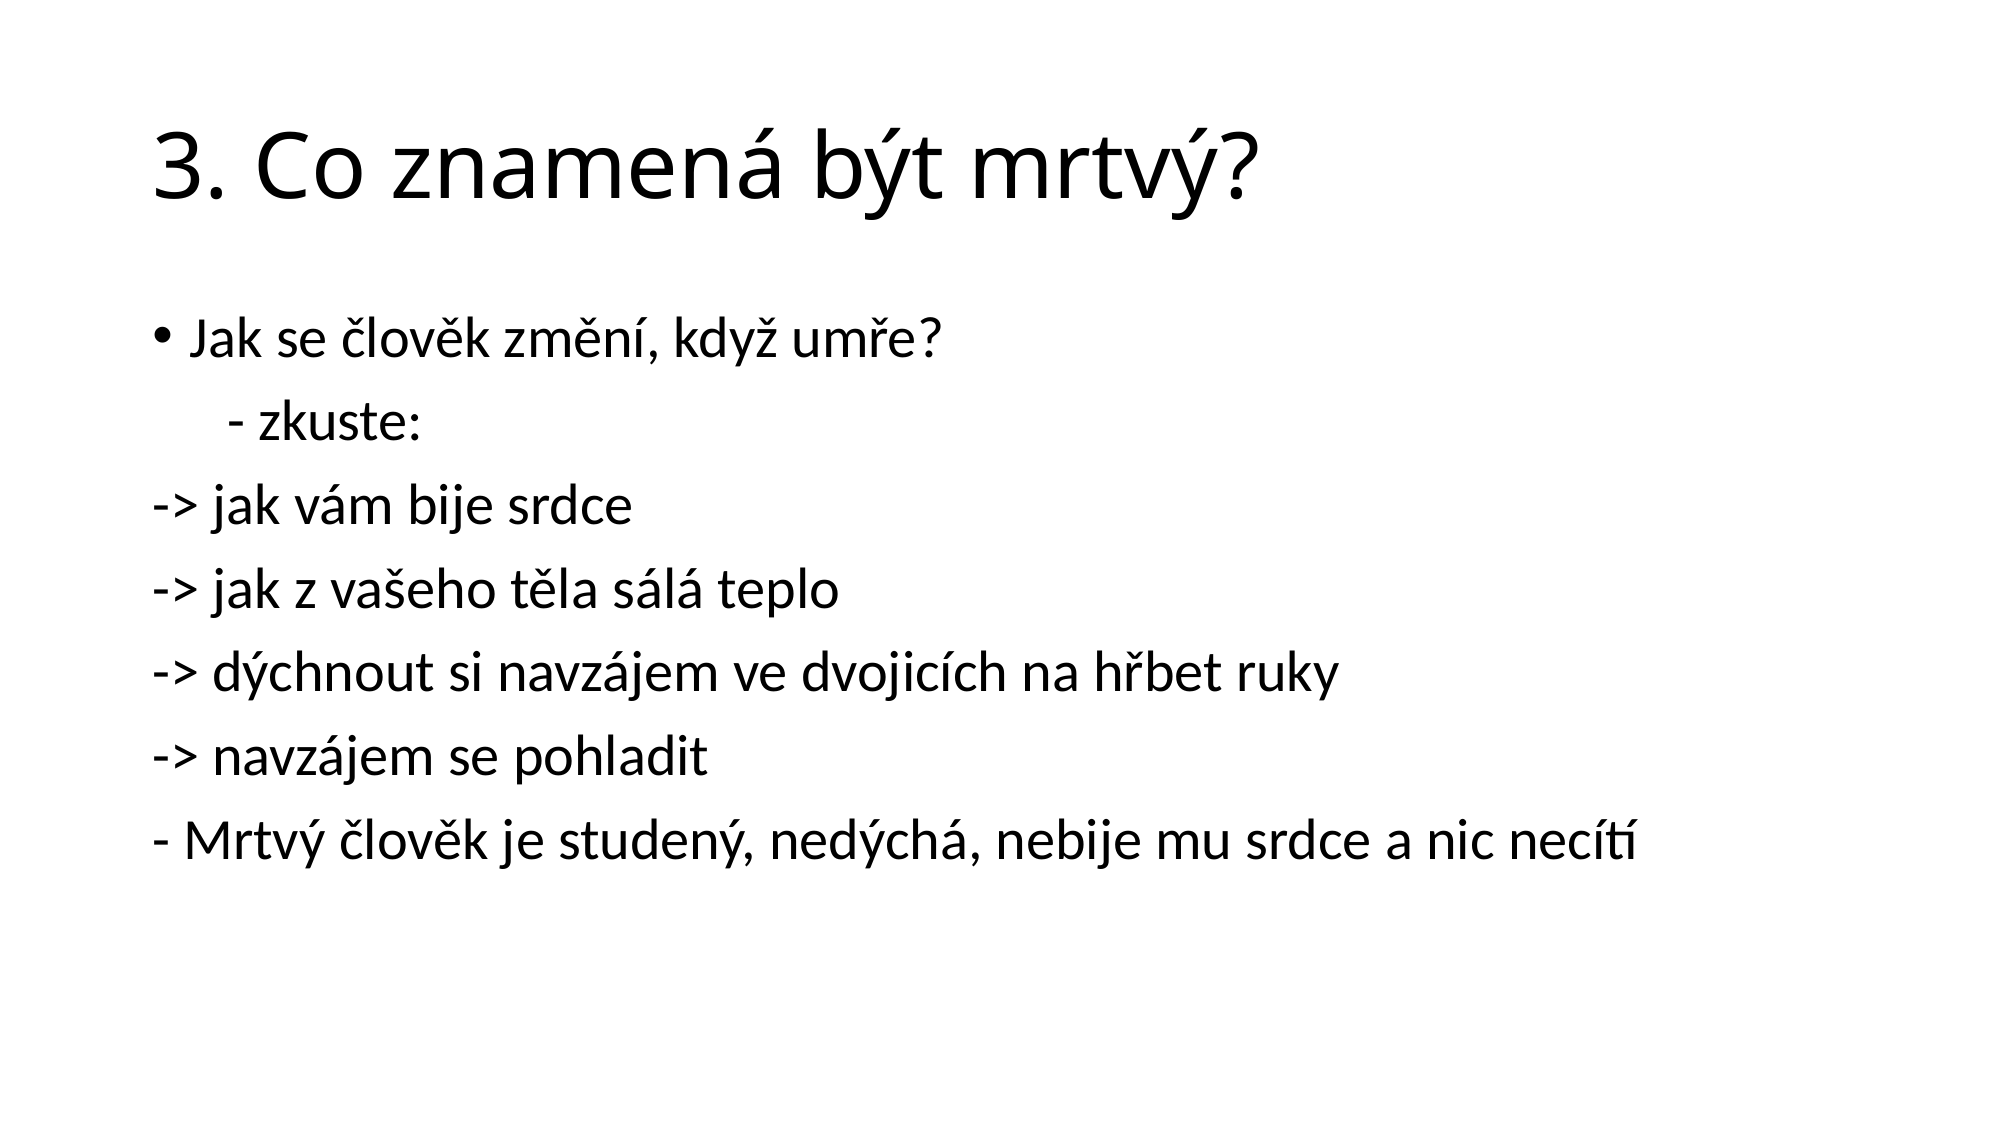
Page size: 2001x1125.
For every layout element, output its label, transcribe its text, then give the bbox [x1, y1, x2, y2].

title 3. Co znamená být mrtvý? [137, 59, 1863, 278]
list Jak se člověk změní, když umře? - zkuste: -> jak vám bije srdce -> jak z vašeho těla sálá teplo -> dýchnout si navzájem ve dvojicích na hřbet ruky -> navzájem se pohladit - Mrtvý člověk je studený, nedýchá, nebije mu srdce a nic necítí [137, 299, 1863, 1014]
